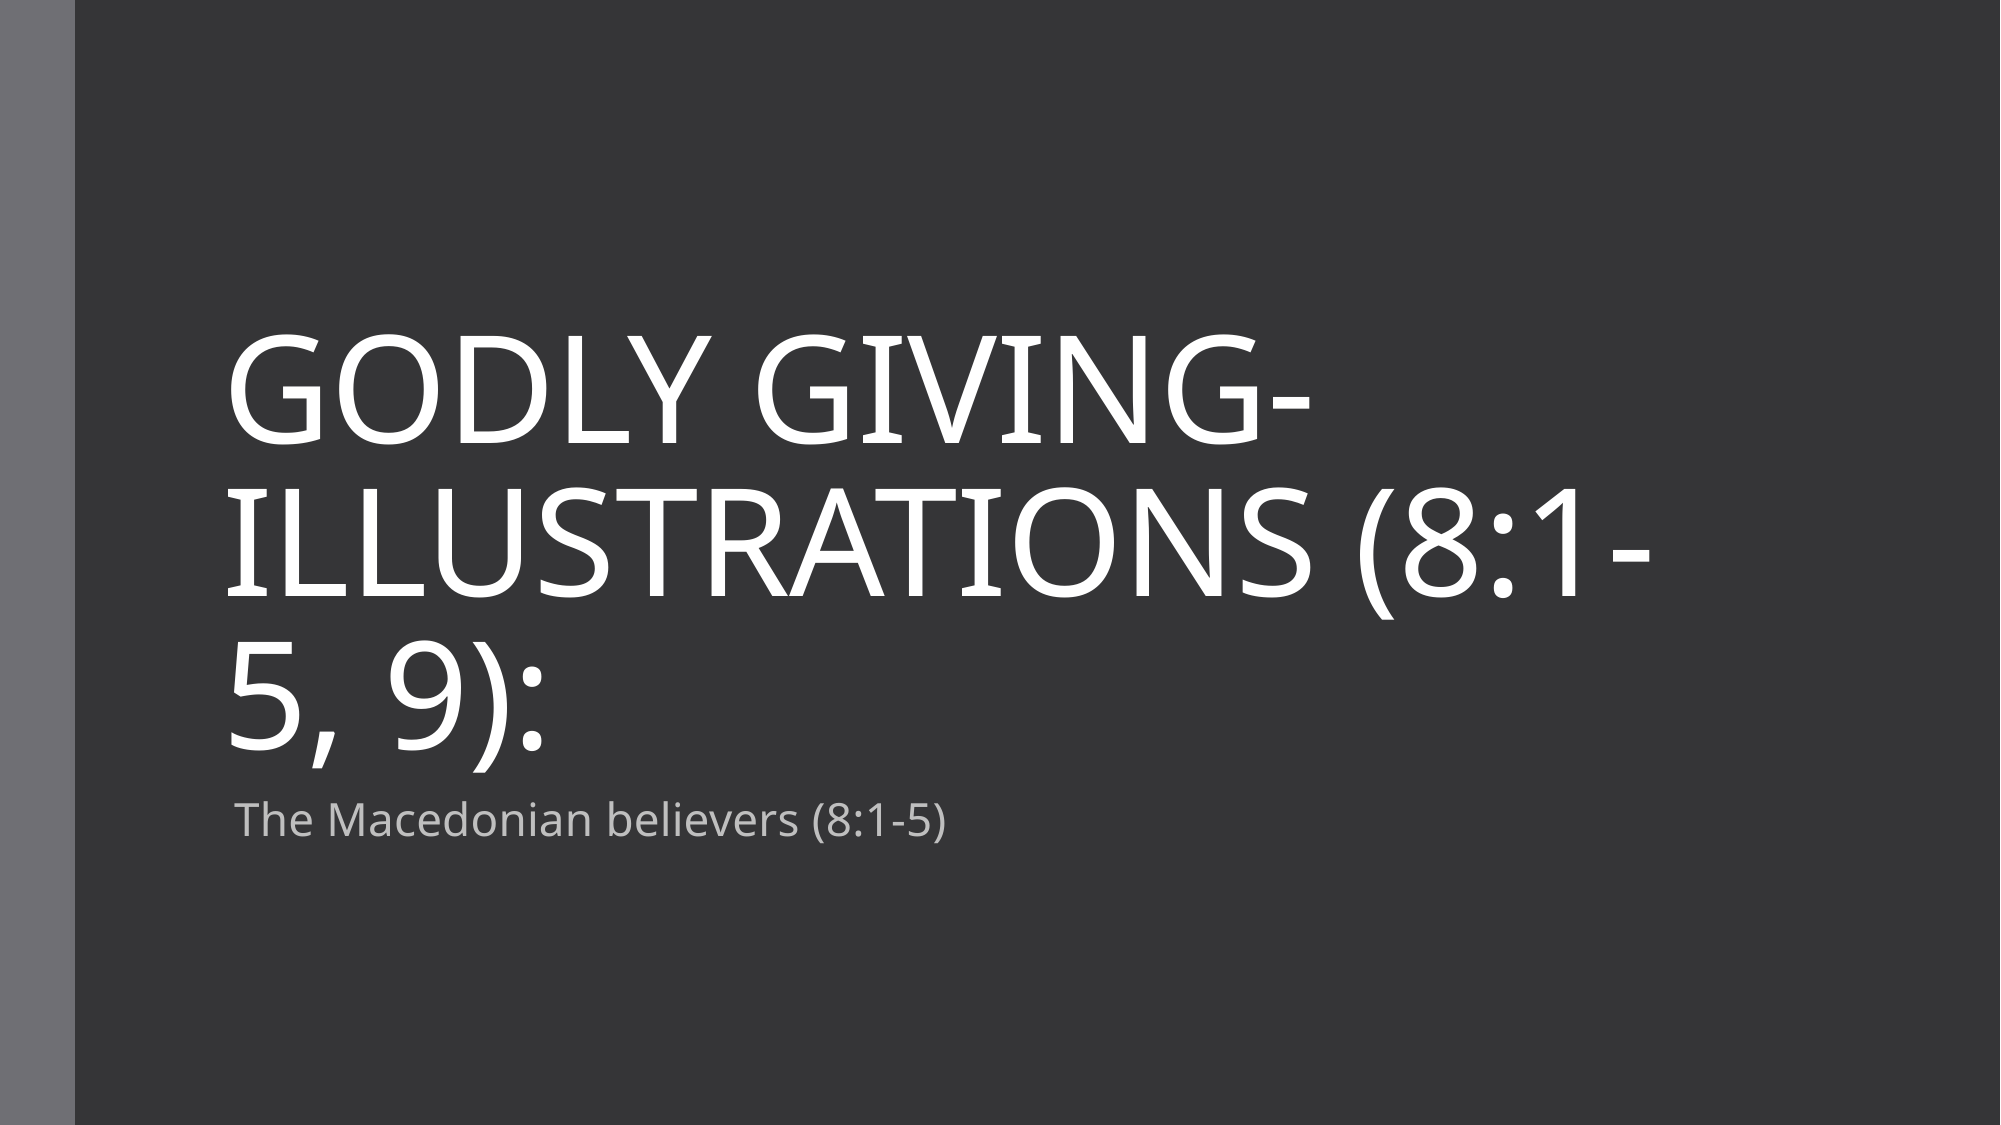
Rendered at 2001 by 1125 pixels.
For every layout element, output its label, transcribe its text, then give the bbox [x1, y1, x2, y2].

title GODLY GIVING-ILLUSTRATIONS (8:1-5, 9): [206, 124, 1752, 787]
subtitle The Macedonian believers (8:1-5) [206, 787, 1752, 1066]
